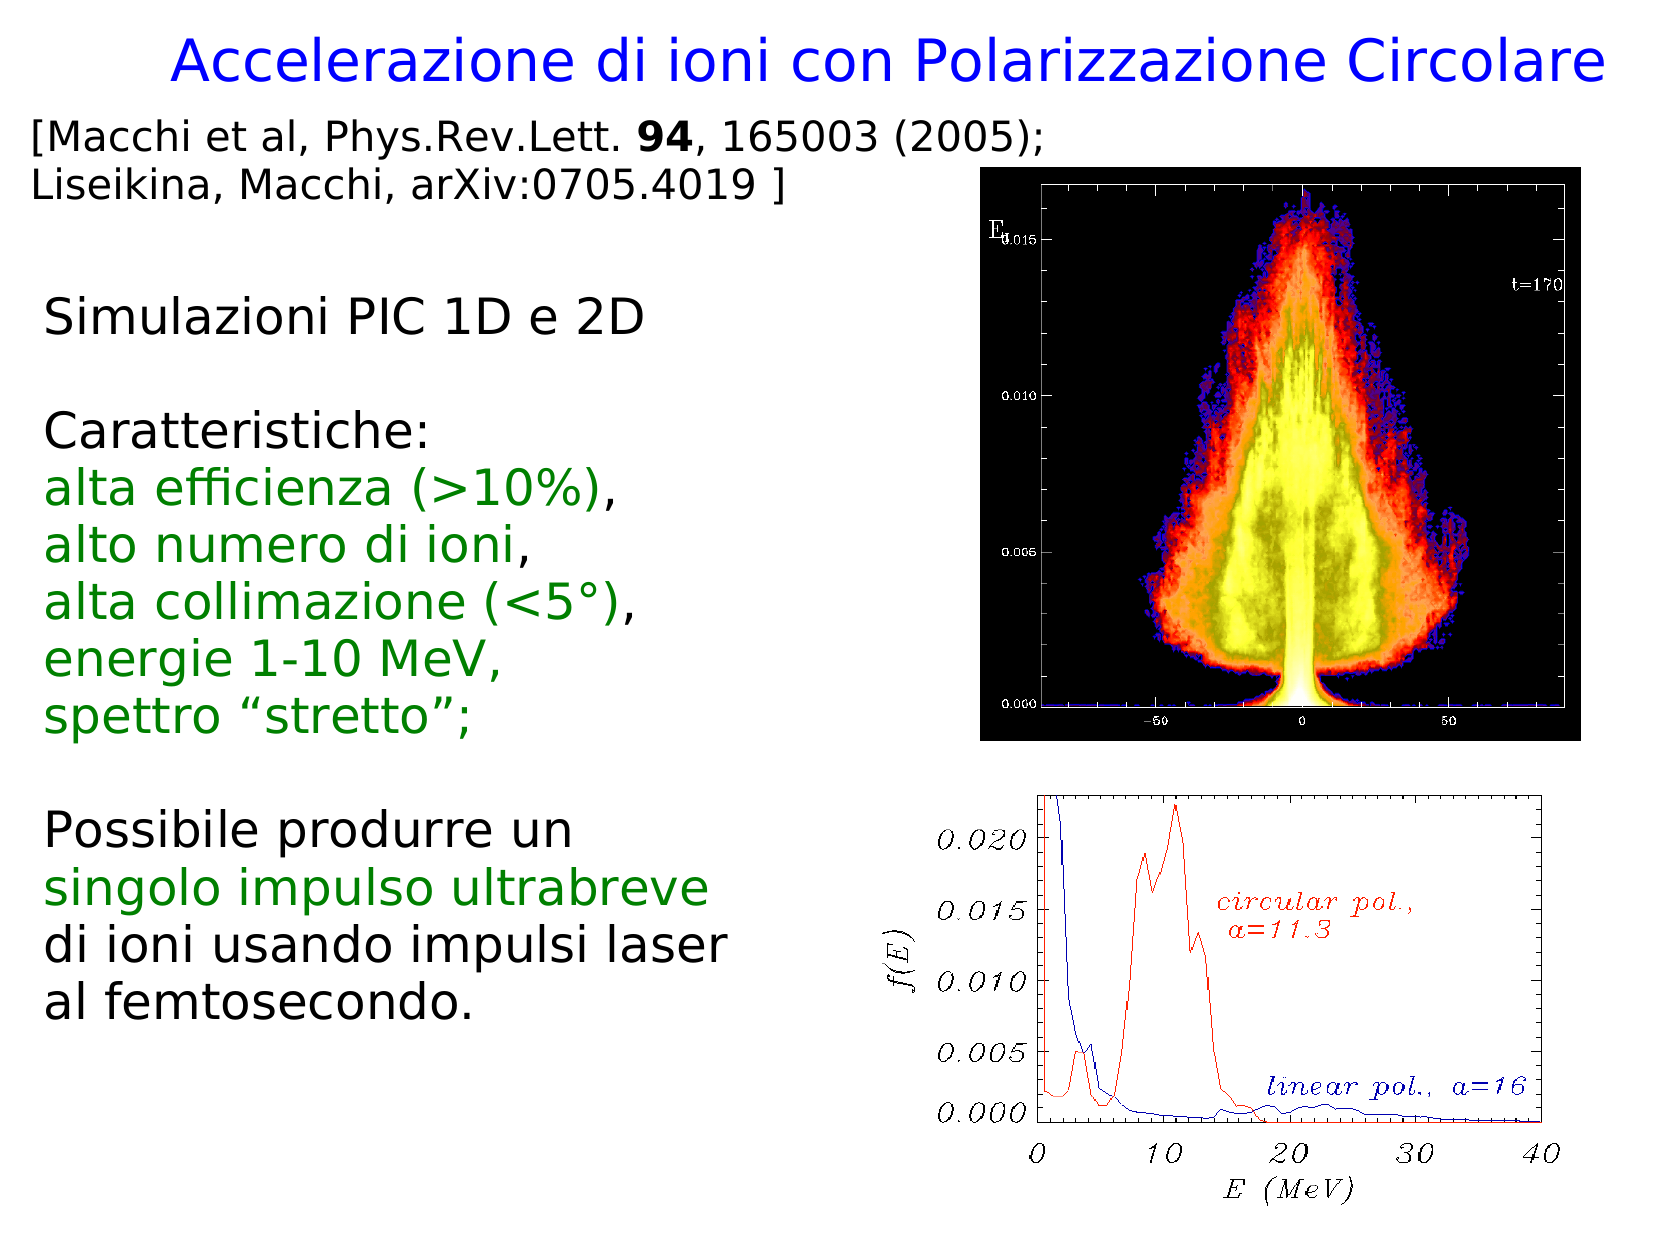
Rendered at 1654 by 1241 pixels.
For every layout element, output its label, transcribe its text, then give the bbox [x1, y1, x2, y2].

picture [852, 167, 1598, 1230]
text_box Simulazioni PIC 1D e 2D Caratteristiche: alta efficienza (>10%), alto numero di ioni, alta collimazione (<5°), energie 1-10 MeV, spettro “stretto”; Possibile produrre un singolo impulso ultrabreve di ioni usando impulsi laser al femtosecondo. [28, 281, 744, 1096]
text_box Accelerazione di ioni con Polarizzazione Circolare [155, 25, 1624, 101]
text_box [Macchi et al, Phys.Rev.Lett. 94, 165003 (2005); Liseikina, Macchi, arXiv:0705.4019 ] [15, 106, 1121, 218]
